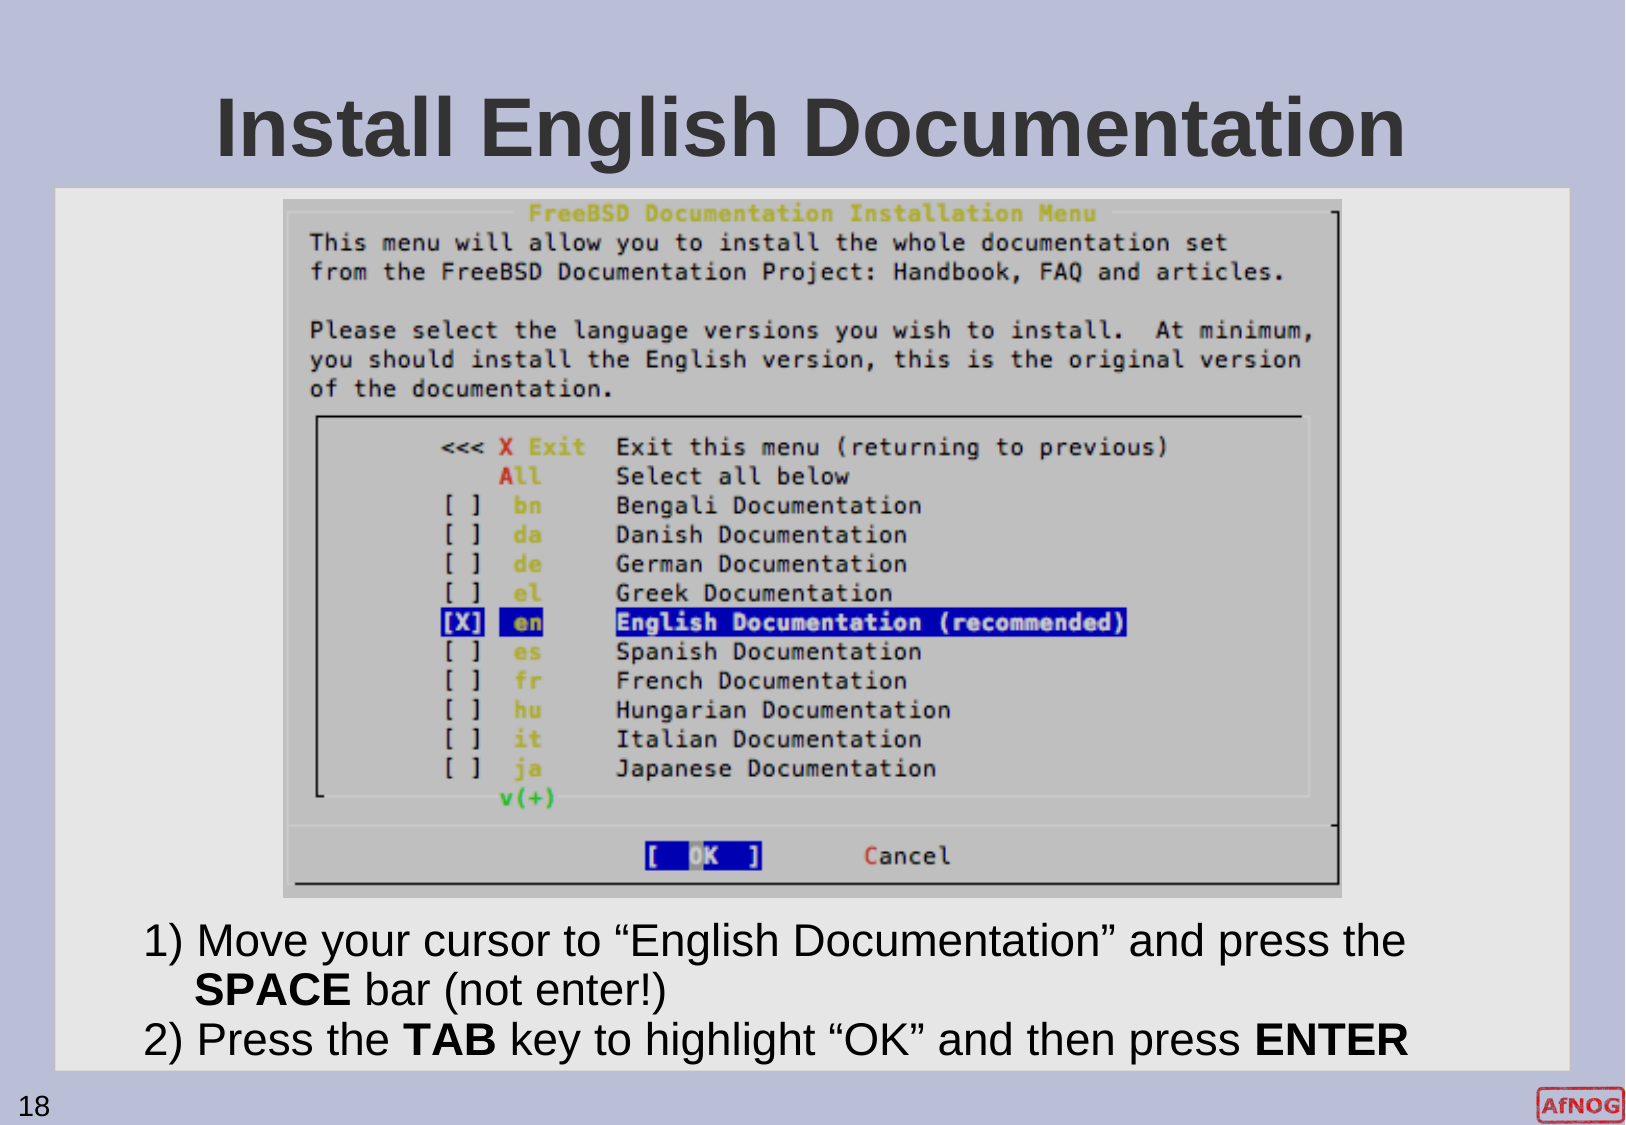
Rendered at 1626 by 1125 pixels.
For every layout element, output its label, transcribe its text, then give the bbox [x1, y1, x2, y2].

text_box Move your cursor to “English Documentation” and press the SPACE bar (not enter!) Press the TAB key to highlight “OK” and then press ENTER [128, 849, 1576, 1088]
picture [283, 199, 1342, 849]
picture [1535, 1085, 1626, 1125]
text_box Install English Documentation [54, 44, 1570, 214]
